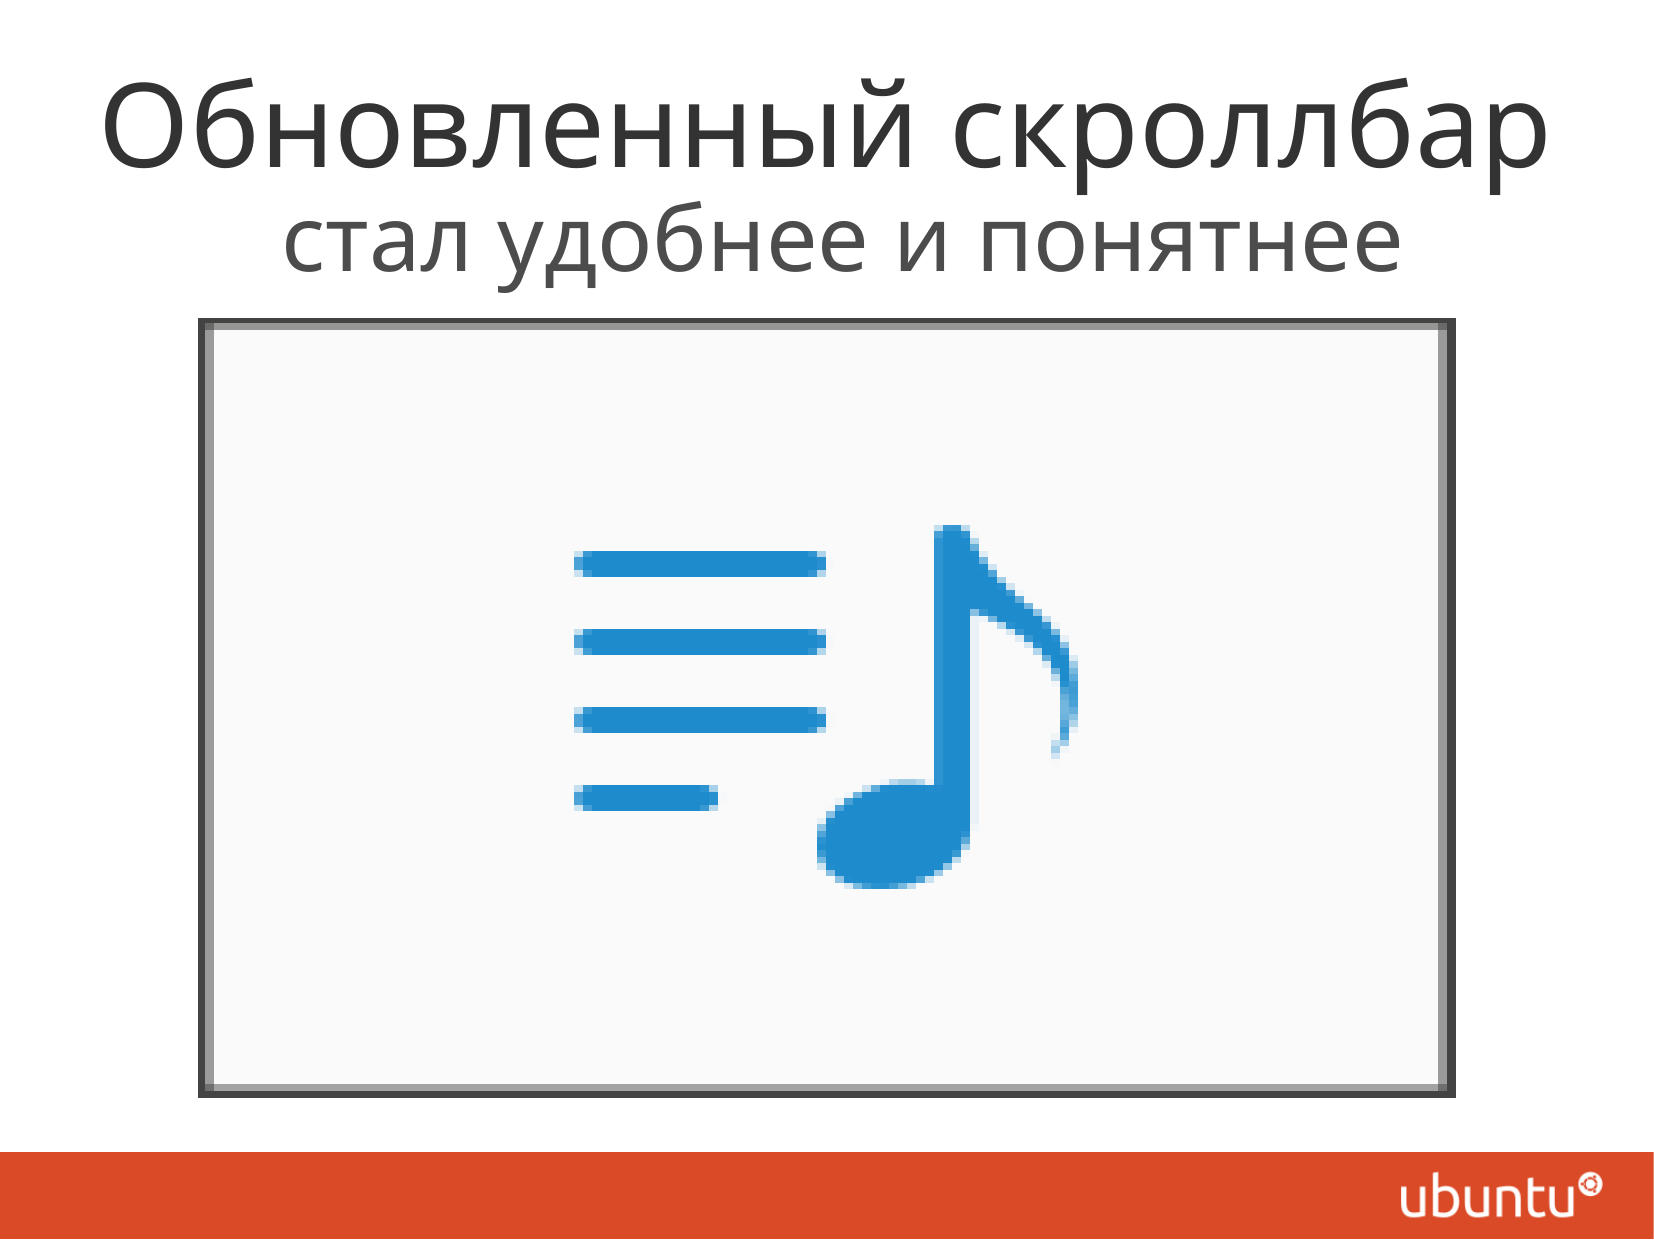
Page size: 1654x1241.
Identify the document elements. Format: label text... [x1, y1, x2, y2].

title Обновленный скроллбар стал удобнее и понятнее [56, 58, 1596, 301]
picture [0, 1152, 1654, 1239]
text_box [197, 316, 1457, 1099]
